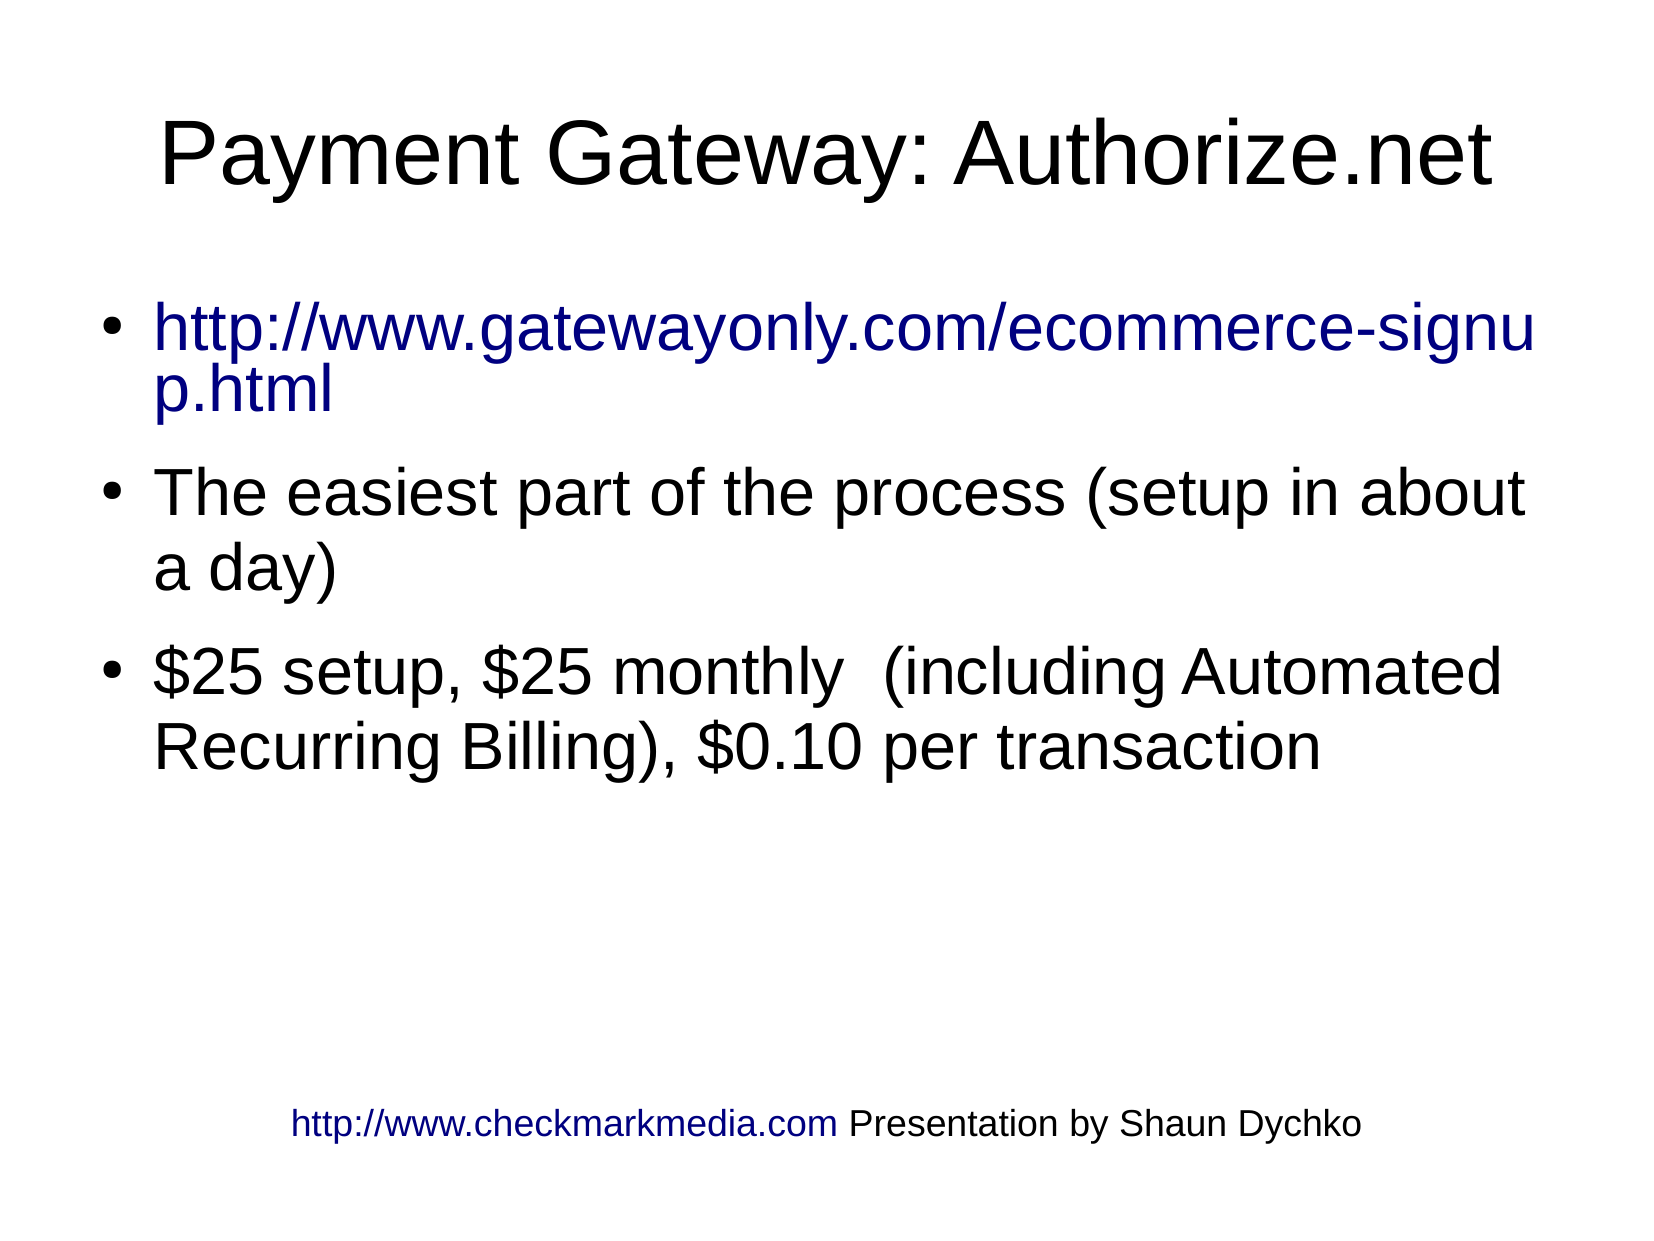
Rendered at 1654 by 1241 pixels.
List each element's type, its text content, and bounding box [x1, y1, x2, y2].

title Payment Gateway: Authorize.net [82, 49, 1571, 257]
list http://www.gatewayonly.com/ecommerce-signup.html The easiest part of the process (setup in about a day) $25 setup, $25 monthly (including Automated Recurring Billing), $0.10 per transaction [82, 290, 1571, 1109]
text_box http://www.checkmarkmedia.com Presentation by Shaun Dychko [88, 1094, 1565, 1152]
